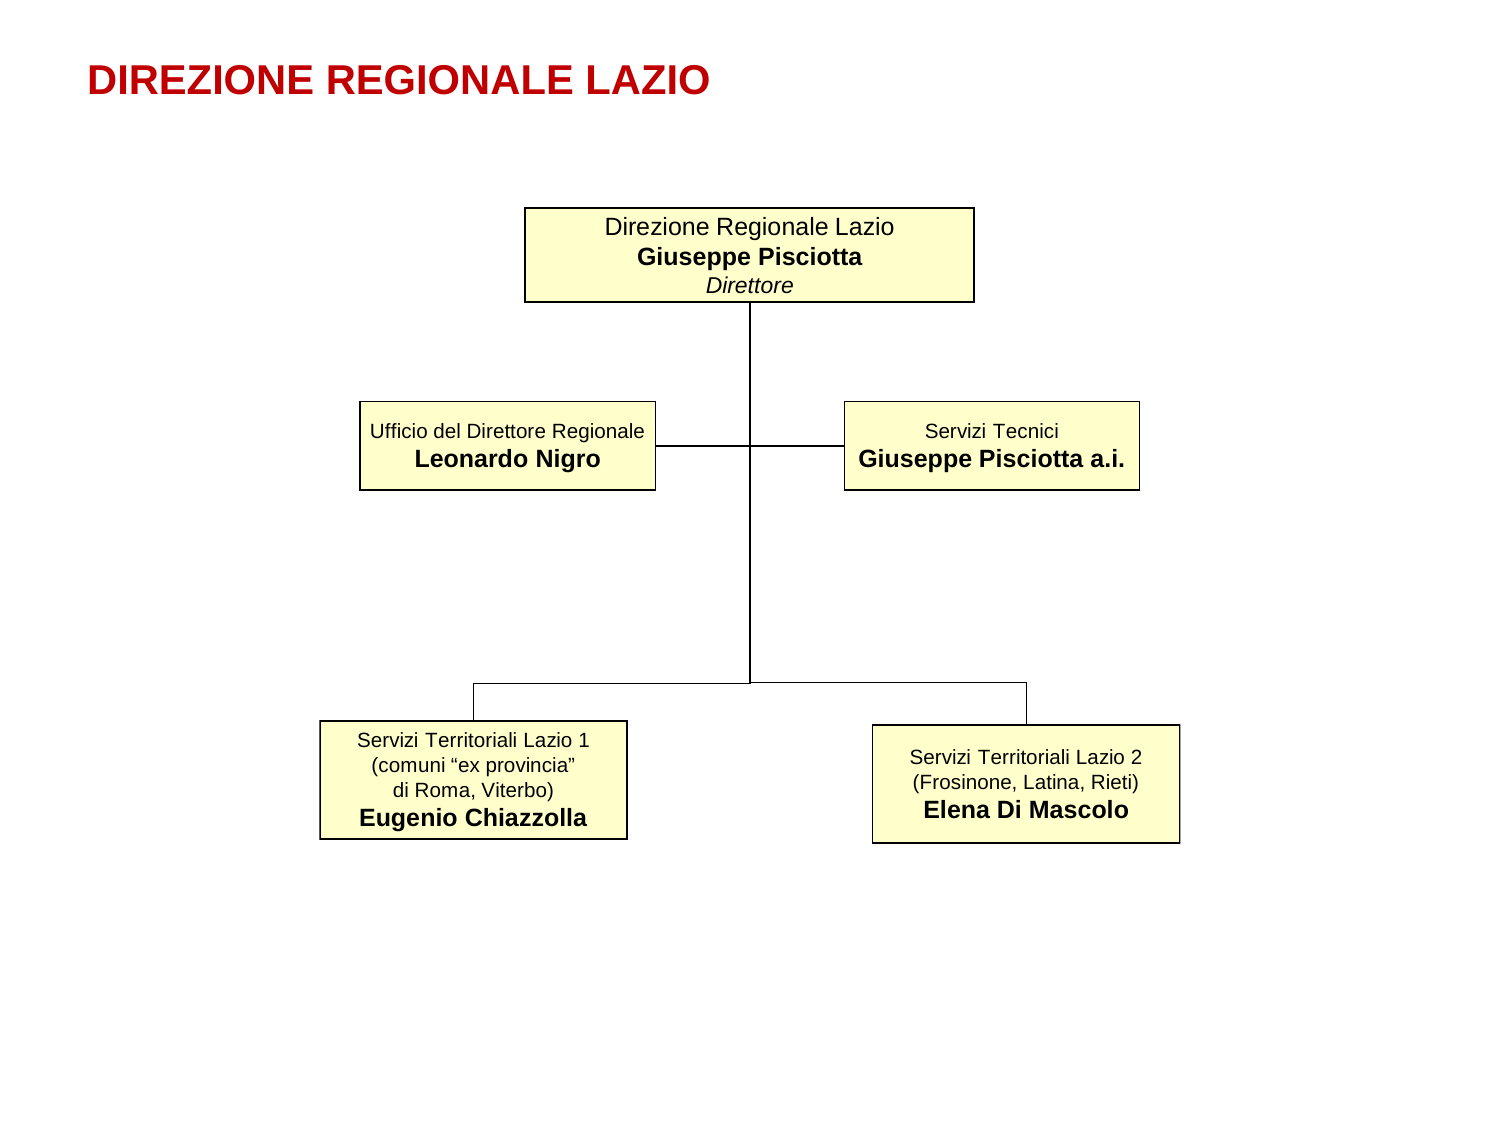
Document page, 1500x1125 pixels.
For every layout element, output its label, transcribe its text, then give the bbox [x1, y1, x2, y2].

title DIREZIONE REGIONALE LAZIO [72, 45, 1462, 128]
picture [319, 203, 1181, 848]
